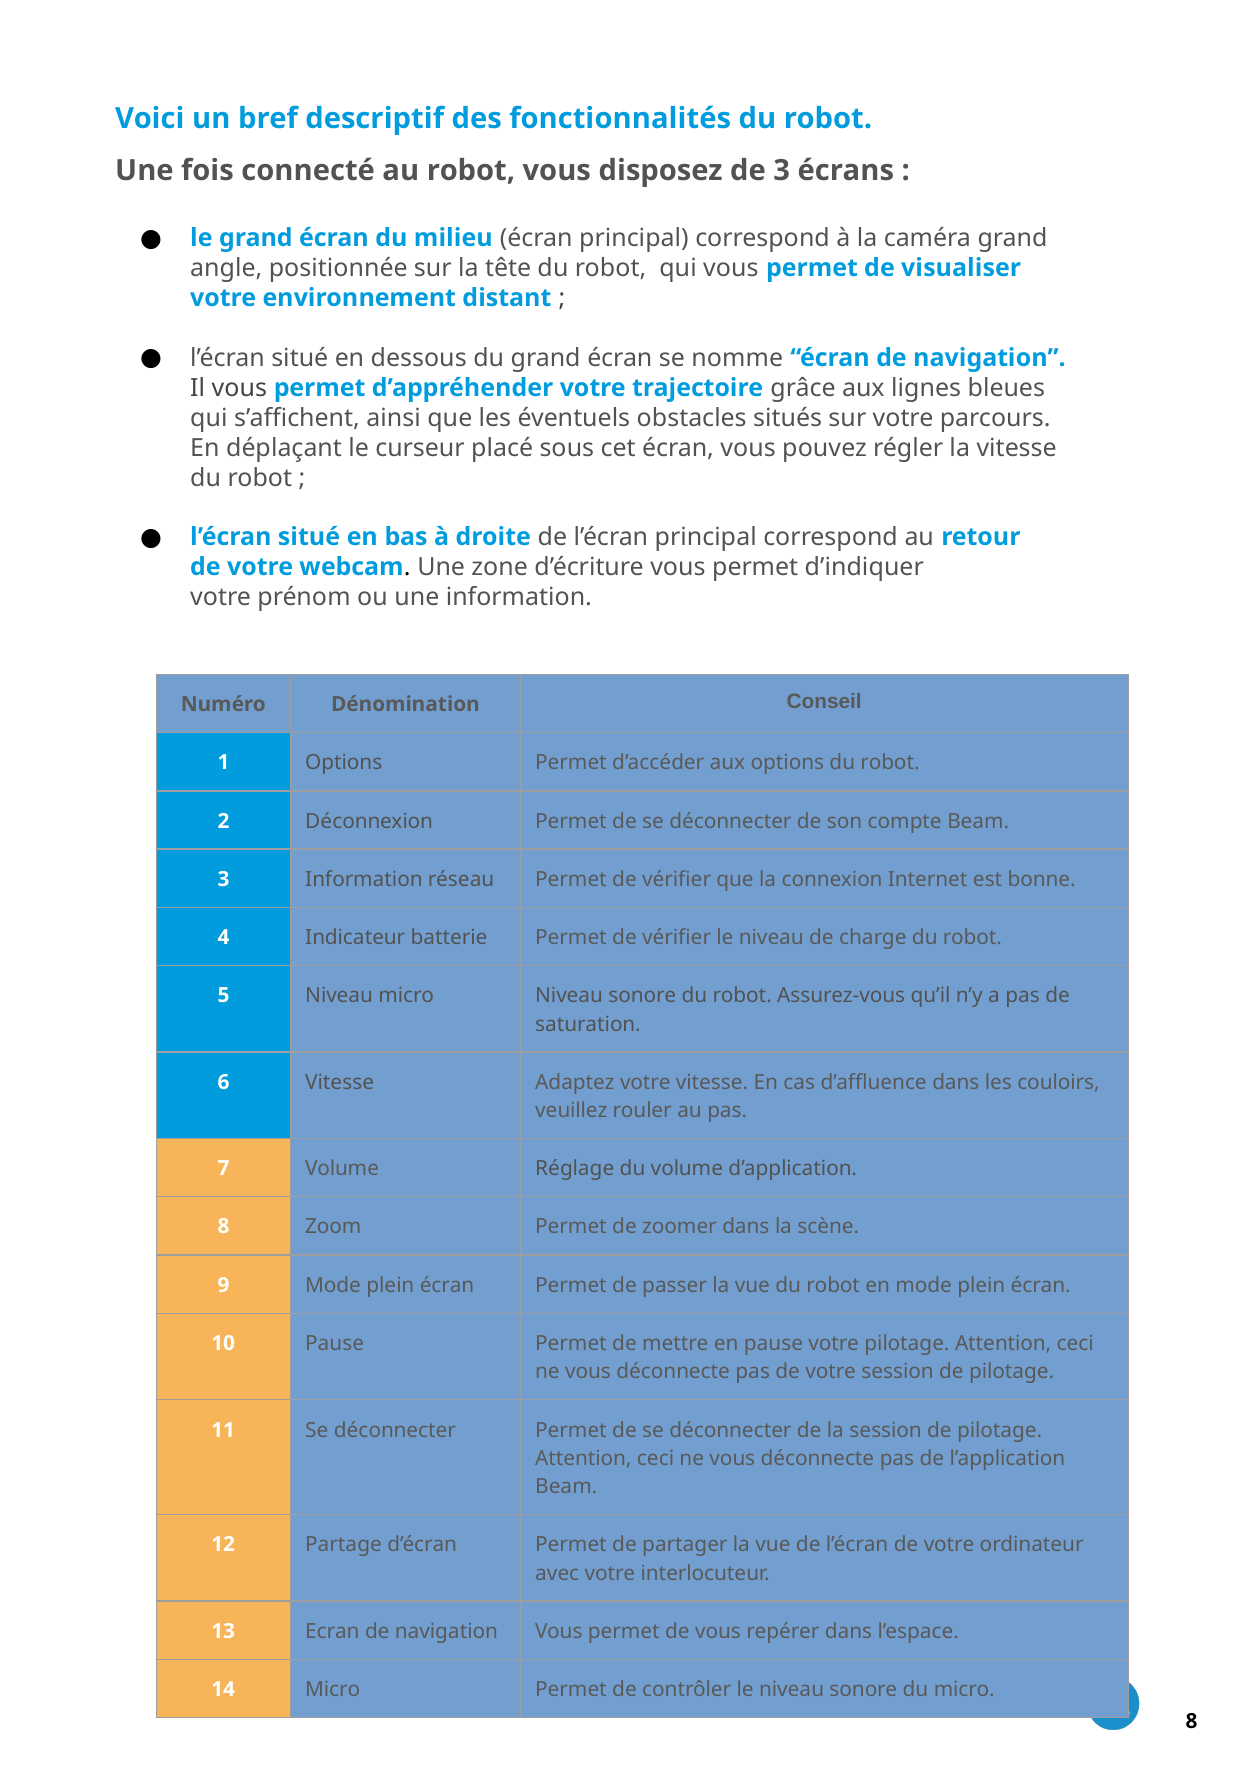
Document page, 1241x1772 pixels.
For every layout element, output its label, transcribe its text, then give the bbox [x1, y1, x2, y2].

table_cell Permet de vérifier que la connexion Internet est bonne. [521, 850, 1128, 907]
table_header Conseil [521, 675, 1128, 732]
table_cell Options [291, 733, 520, 790]
table_cell Indicateur batterie [291, 908, 520, 965]
picture [1087, 1678, 1147, 1731]
table_cell 7 [157, 1139, 290, 1196]
table_cell Permet de contrôler le niveau sonore du micro. [521, 1660, 1128, 1717]
table_cell Pause [291, 1314, 520, 1399]
table_cell 12 [157, 1515, 290, 1600]
table_cell Partage d’écran [291, 1515, 520, 1600]
table_cell 6 [157, 1053, 290, 1138]
table_cell Permet de vérifier le niveau de charge du robot. [521, 908, 1128, 965]
table_cell Se déconnecter [291, 1400, 520, 1514]
table_cell Adaptez votre vitesse. En cas d’affluence dans les couloirs, veuillez rouler au pas. [521, 1053, 1128, 1138]
table_cell Permet de mettre en pause votre pilotage. Attention, ceci ne vous déconnecte pas de votre session de pilotage. [521, 1314, 1128, 1399]
table_cell 9 [157, 1256, 290, 1313]
table_cell Vous permet de vous repérer dans l’espace. [521, 1602, 1128, 1659]
table_cell 1 [157, 733, 290, 790]
table_cell 2 [157, 792, 290, 848]
table_cell Information réseau [291, 850, 520, 907]
table_cell 10 [157, 1314, 290, 1399]
table_cell 11 [157, 1400, 290, 1514]
table_cell 14 [157, 1660, 290, 1717]
table_cell 4 [157, 908, 290, 965]
table_cell Vitesse [291, 1053, 520, 1138]
text_box 8 [1145, 1670, 1213, 1748]
table_cell 13 [157, 1602, 290, 1659]
table_cell Ecran de navigation [291, 1602, 520, 1659]
table_header Dénomination [291, 675, 520, 732]
table_cell Permet d’accéder aux options du robot. [521, 733, 1128, 790]
table_cell Volume [291, 1139, 520, 1196]
table_cell Réglage du volume d’application. [521, 1139, 1128, 1196]
table_cell Permet de passer la vue du robot en mode plein écran. [521, 1256, 1128, 1313]
table_cell Mode plein écran [291, 1256, 520, 1313]
table_cell Permet de se déconnecter de son compte Beam. [521, 792, 1128, 848]
text_box Voici un bref descriptif des fonctionnalités du robot. Une fois connecté au robot, vous disposez de 3 écrans : le grand écran du milieu (écran principal) correspond à la caméra grand angle, positionnée sur la tête du robot, qui vous permet de visualiser votre environnement distant ; l’écran situé en dessous du grand écran se nomme “écran de navigation”. Il vous permet d’appréhender votre trajectoire grâce aux lignes bleues qui s’affichent, ainsi que les éventuels obstacles situés sur votre parcours. En déplaçant le curseur placé sous cet écran, vous pouvez régler la vitesse du robot ; l’écran situé en bas à droite de l’écran principal correspond au retour de votre webcam. Une zone d’écriture vous permet d’indiquer votre prénom ou une information. [100, 79, 1104, 651]
table_cell 8 [157, 1197, 290, 1254]
table_cell Zoom [291, 1197, 520, 1254]
table_cell Déconnexion [291, 792, 520, 848]
table_cell Permet de se déconnecter de la session de pilotage. Attention, ceci ne vous déconnecte pas de l’application Beam. [521, 1400, 1128, 1514]
table_cell Niveau micro [291, 966, 520, 1051]
table_header Numéro [157, 675, 290, 732]
table_cell Niveau sonore du robot. Assurez-vous qu’il n’y a pas de saturation. [521, 966, 1128, 1051]
table_cell 5 [157, 966, 290, 1051]
table_cell 3 [157, 850, 290, 907]
table_cell Permet de partager la vue de l’écran de votre ordinateur avec votre interlocuteur. [521, 1515, 1128, 1600]
table_cell Permet de zoomer dans la scène. [521, 1197, 1128, 1254]
table_cell Micro [291, 1660, 520, 1717]
